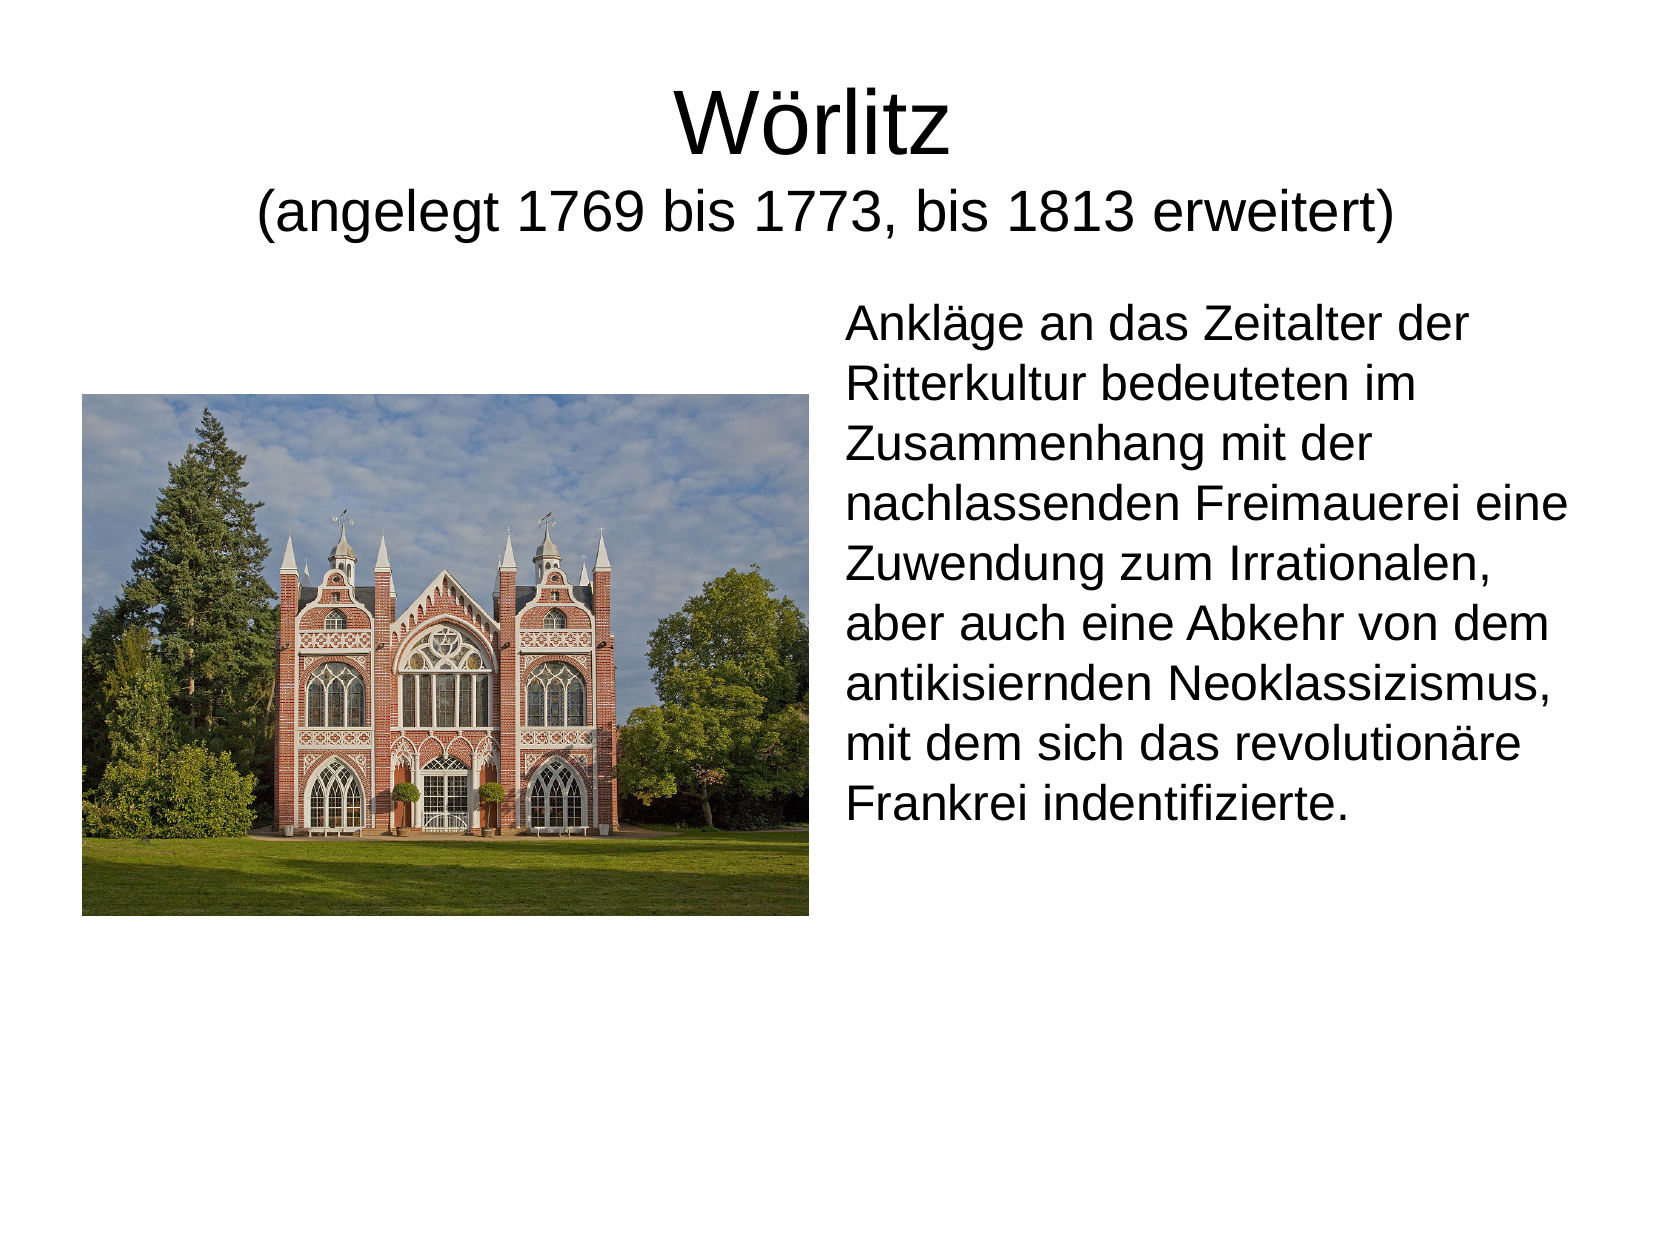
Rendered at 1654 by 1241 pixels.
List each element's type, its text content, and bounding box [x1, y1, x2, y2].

title Wörlitz (angelegt 1769 bis 1773, bis 1813 erweitert) [82, 49, 1571, 257]
picture [82, 394, 809, 916]
list Ankläge an das Zeitalter der Ritterkultur bedeuteten im Zusammenhang mit der nachlassenden Freimauerei eine Zuwendung zum Irrationalen, aber auch eine Abkehr von dem antikisiernden Neoklassizismus, mit dem sich das revolutionäre Frankrei indentifizierte. [845, 290, 1572, 1010]
